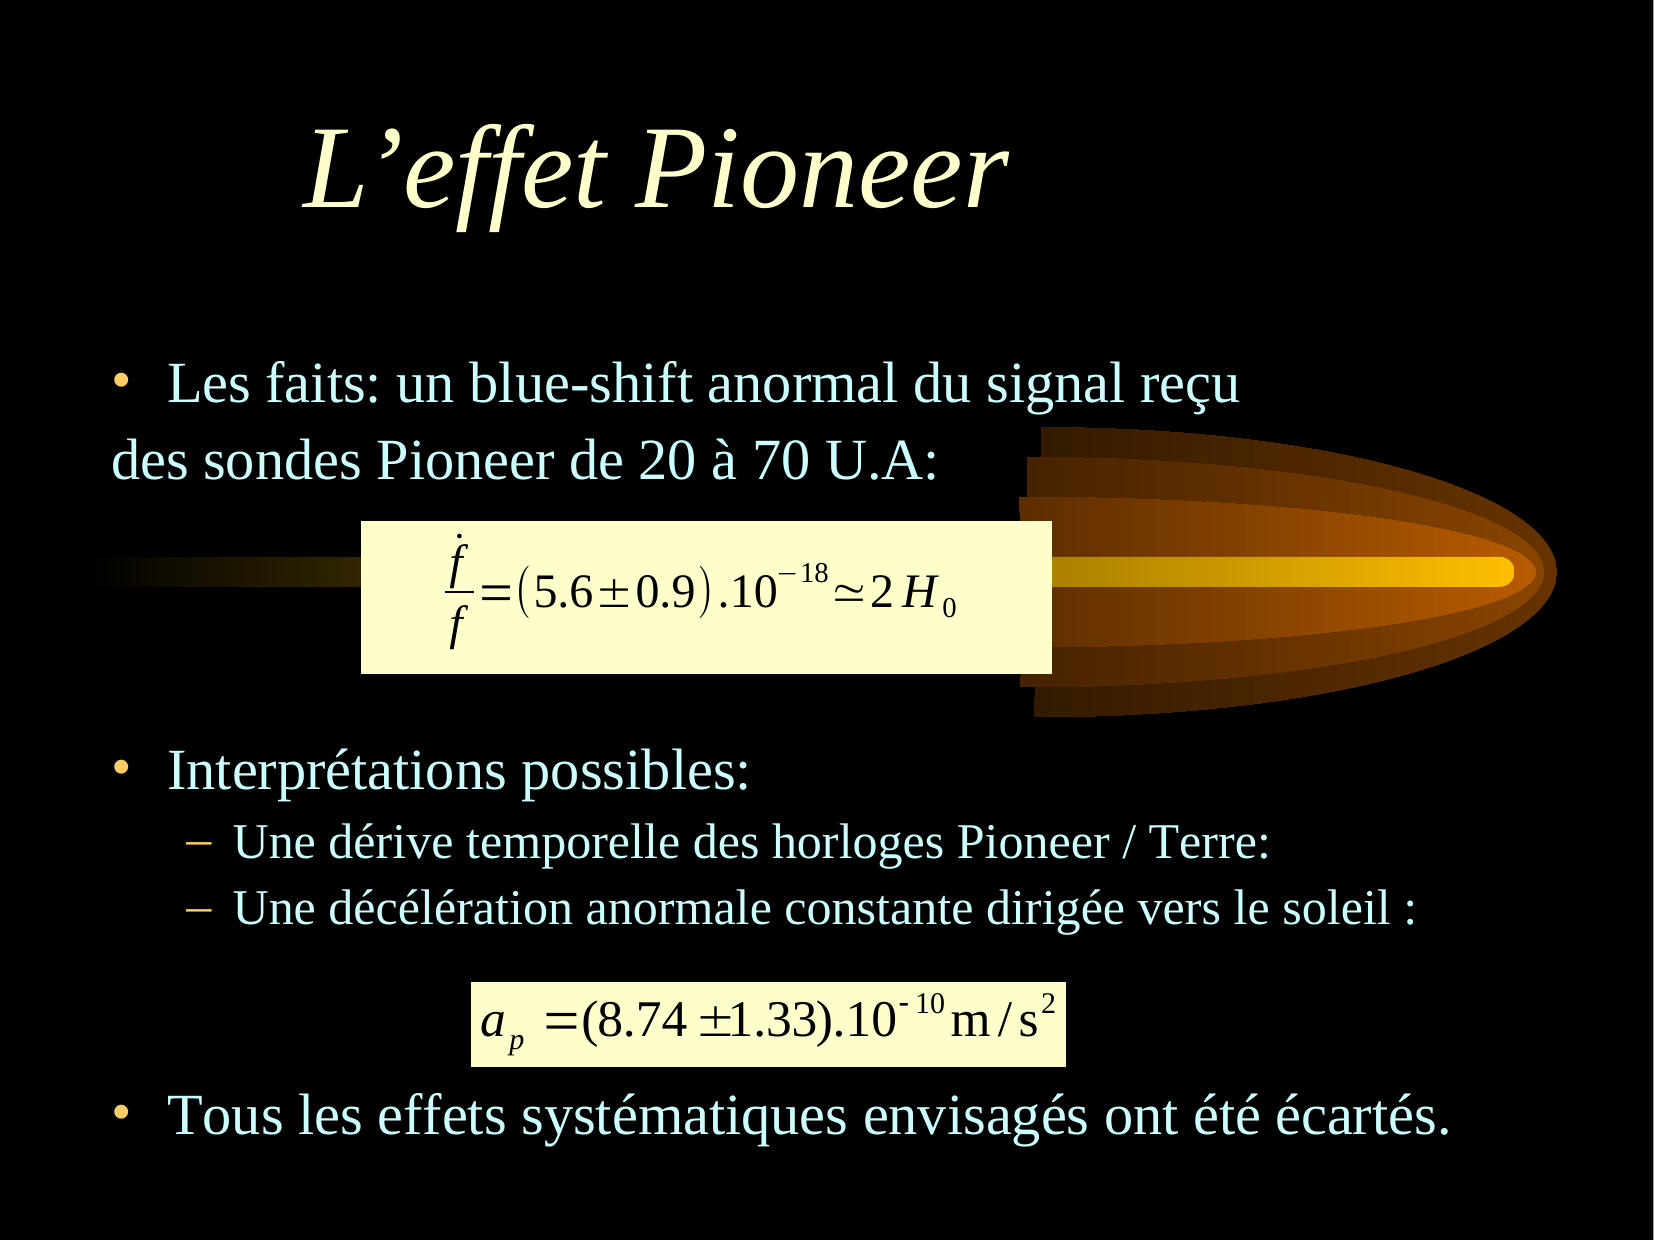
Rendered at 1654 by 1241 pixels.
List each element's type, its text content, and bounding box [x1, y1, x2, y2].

chart [431, 532, 969, 650]
chart [472, 980, 1065, 1067]
title L’effet Pioneer [0, 96, 1313, 239]
text_box Les faits: un blue-shift anormal du signal reçu des sondes Pioneer de 20 à 70 U.A: Interprétations possibles: Une dérive temporelle des horloges Pioneer / Terre: Une décélération anormale constante dirigée vers le soleil : Tous les effets systématiques envisagés ont été écartés. [96, 344, 1654, 1185]
